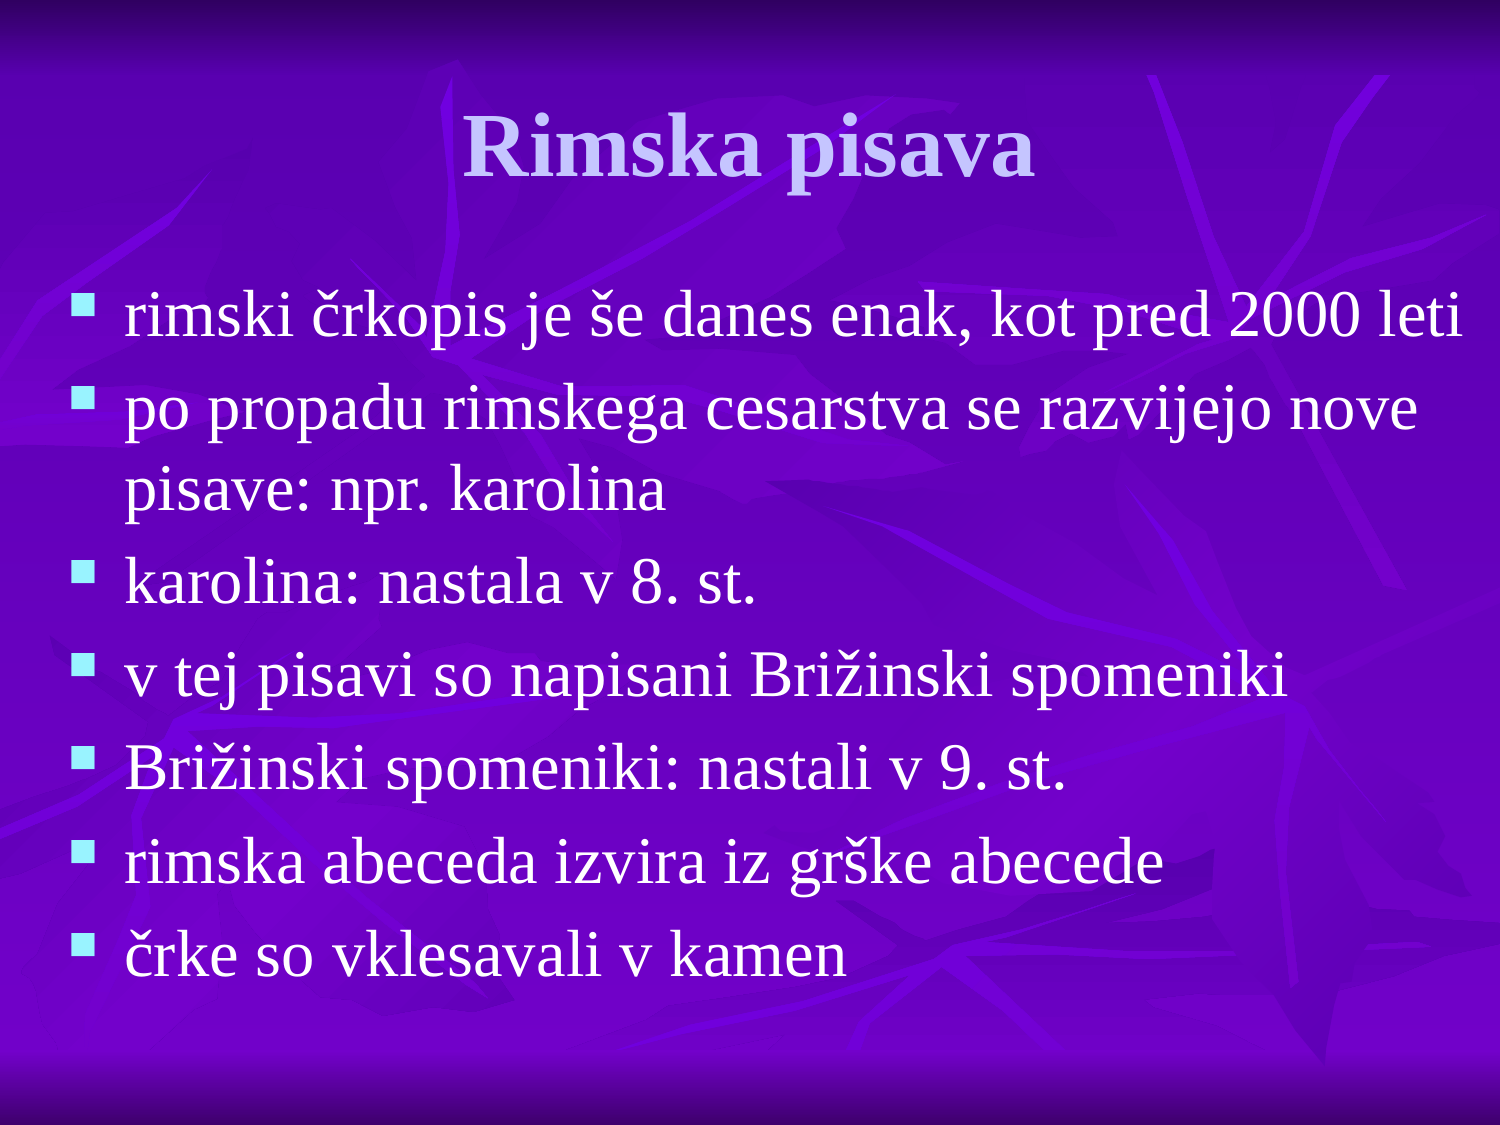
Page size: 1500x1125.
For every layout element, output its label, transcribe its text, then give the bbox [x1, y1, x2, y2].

title Rimska pisava [75, 45, 1425, 234]
list rimski črkopis je še danes enak, kot pred 2000 leti po propadu rimskega cesarstva se razvijejo nove pisave: npr. karolina karolina: nastala v 8. st. v tej pisavi so napisani Brižinski spomeniki Brižinski spomeniki: nastali v 9. st. rimska abeceda izvira iz grške abecede črke so vklesavali v kamen [53, 262, 1500, 1035]
